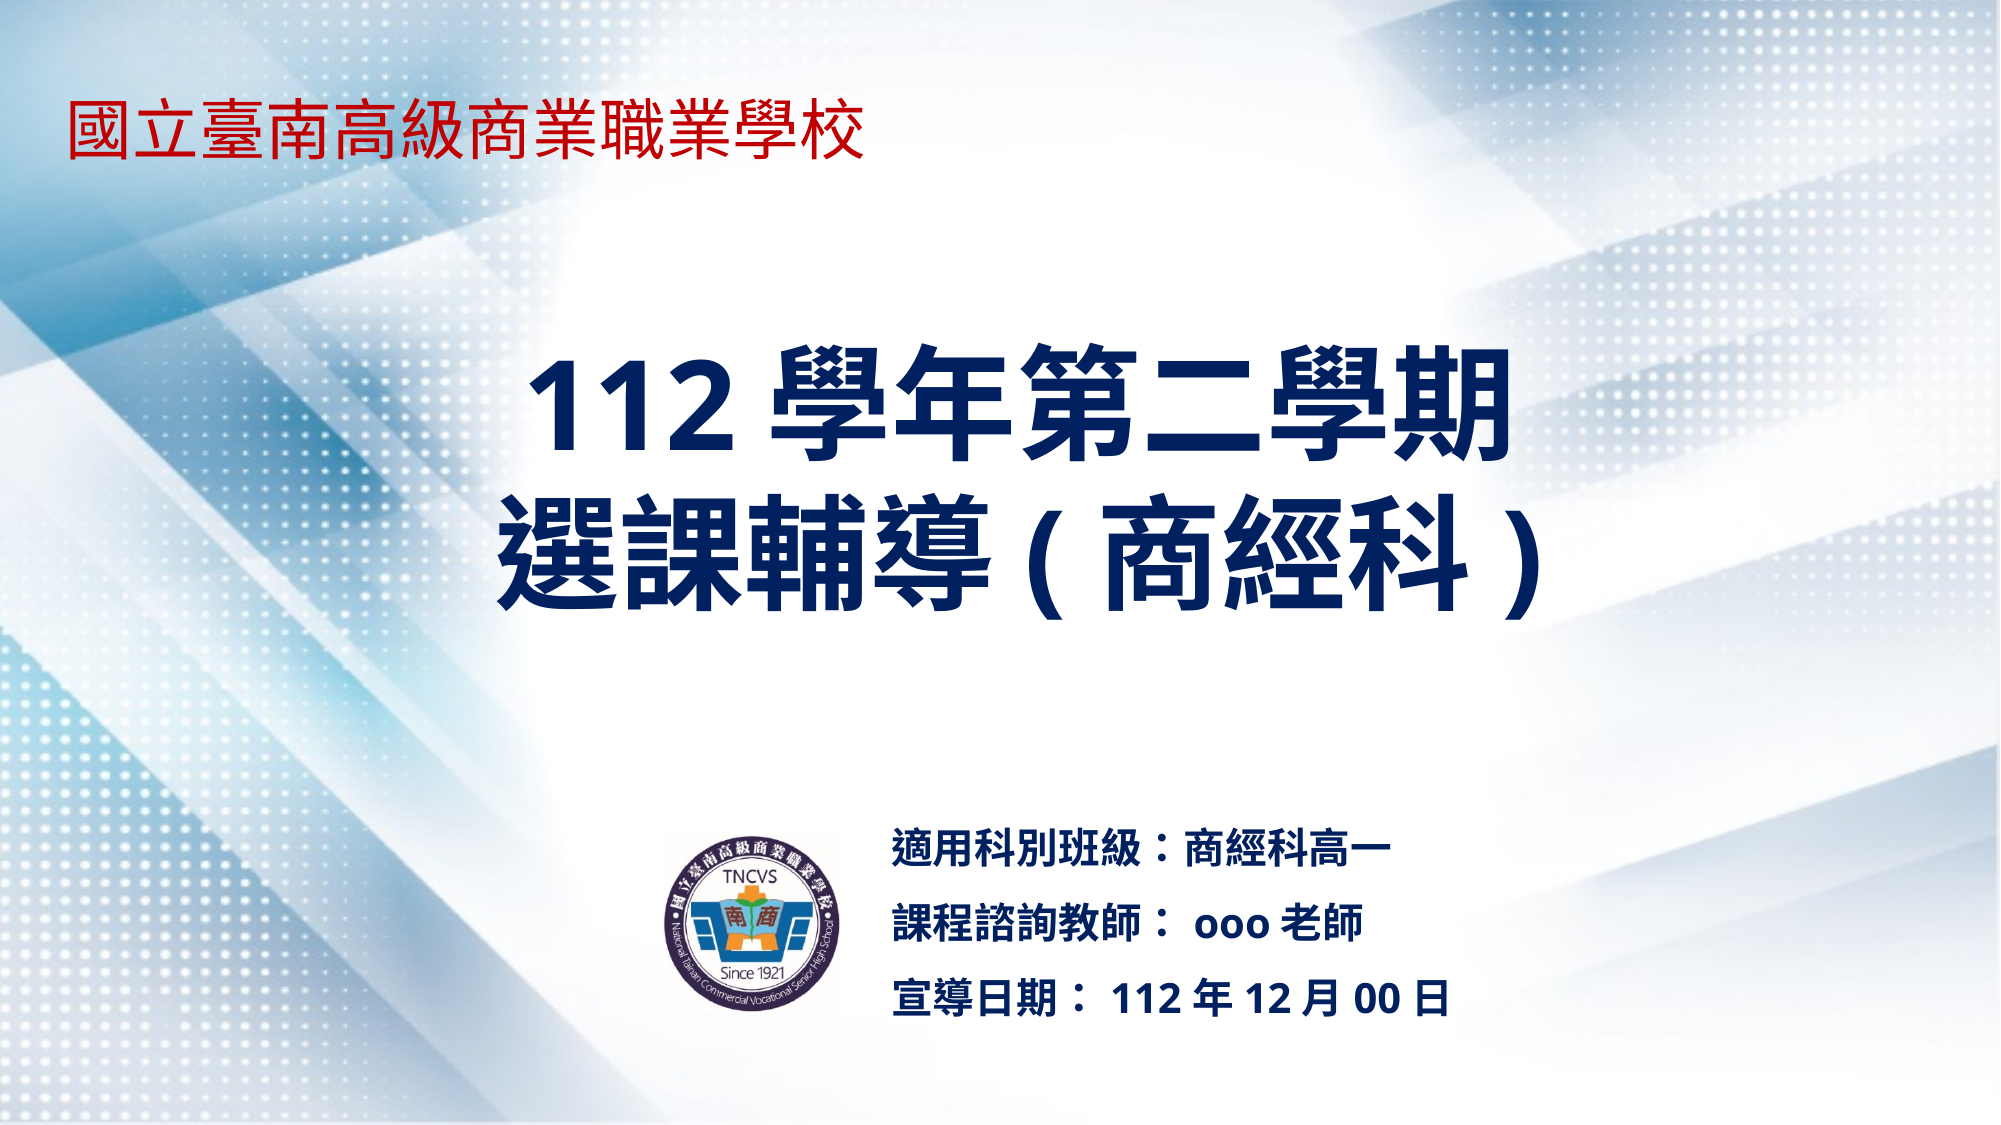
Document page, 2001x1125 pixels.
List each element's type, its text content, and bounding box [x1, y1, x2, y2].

text_box 適用科別班級：商經科高一 課程諮詢教師：ooo老師 宣導日期：112年12月00日 [876, 814, 1863, 1030]
text_box 國立臺南高級商業職業學校 [50, 80, 1326, 176]
picture [0, 0, 2000, 1125]
text_box 112學年第二學期 選課輔導(商經科) [448, 293, 1591, 634]
